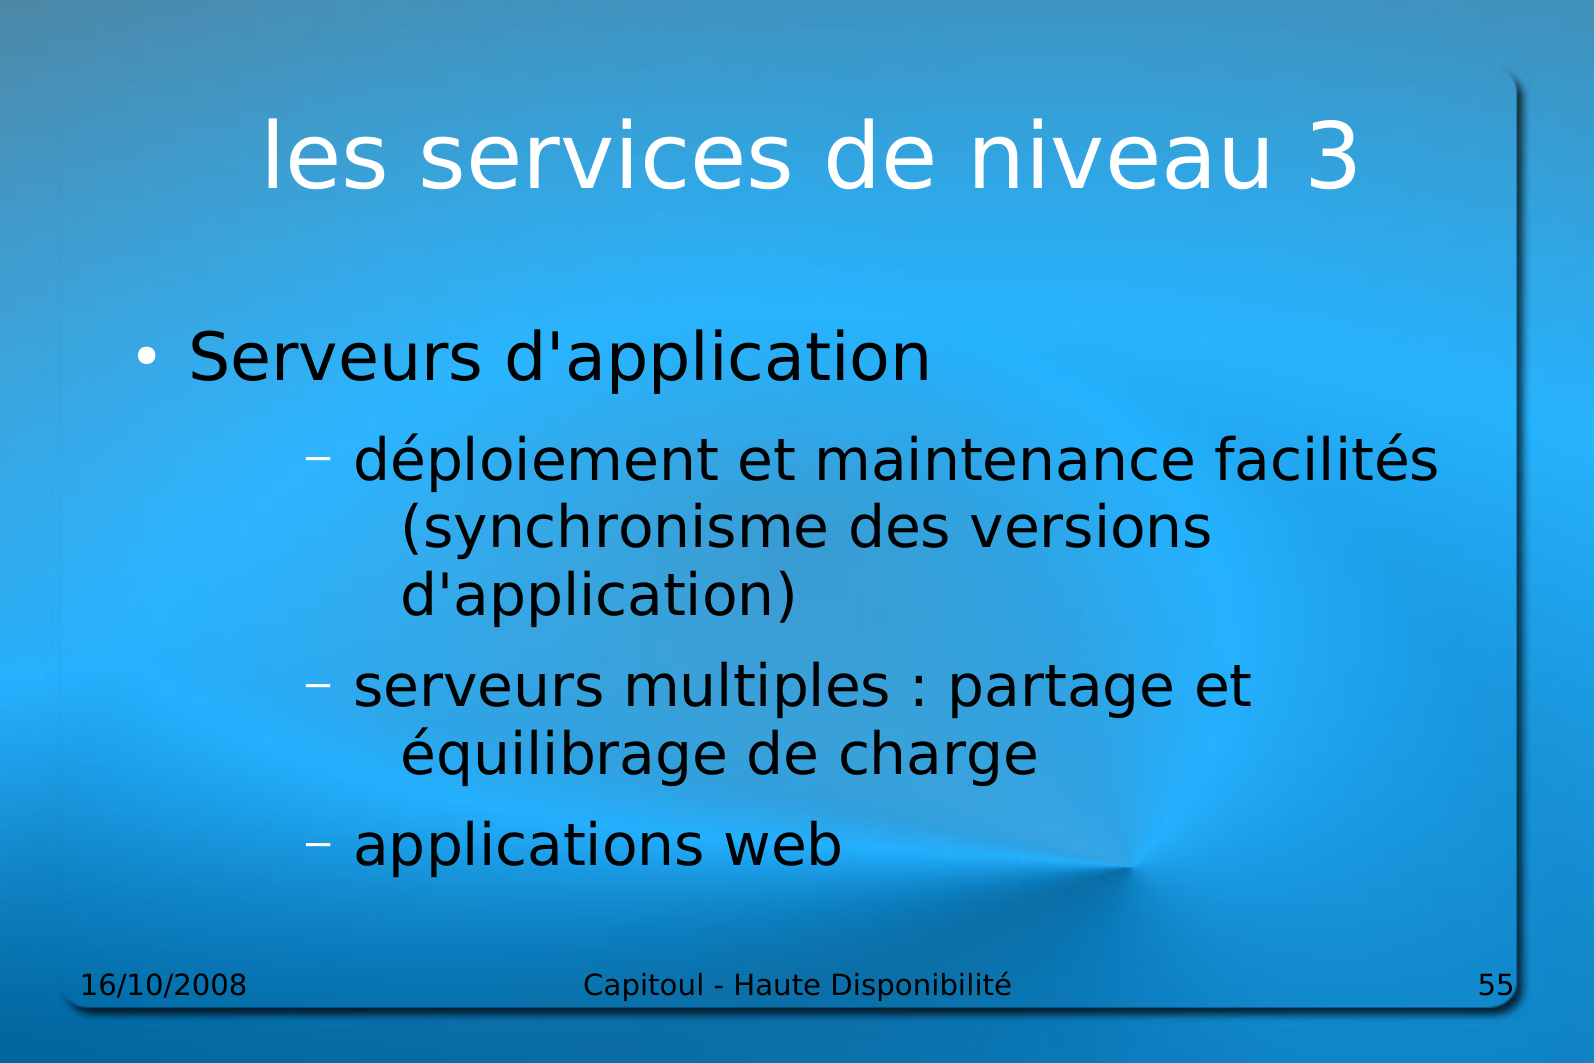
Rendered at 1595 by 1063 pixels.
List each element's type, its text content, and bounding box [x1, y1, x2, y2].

title les services de niveau 3 [117, 103, 1479, 211]
picture [0, 0, 1595, 1063]
list Serveurs d'application déploiement et maintenance facilités (synchronisme des versions d'application) serveurs multiples : partage et équilibrage de charge applications web [117, 318, 1479, 927]
